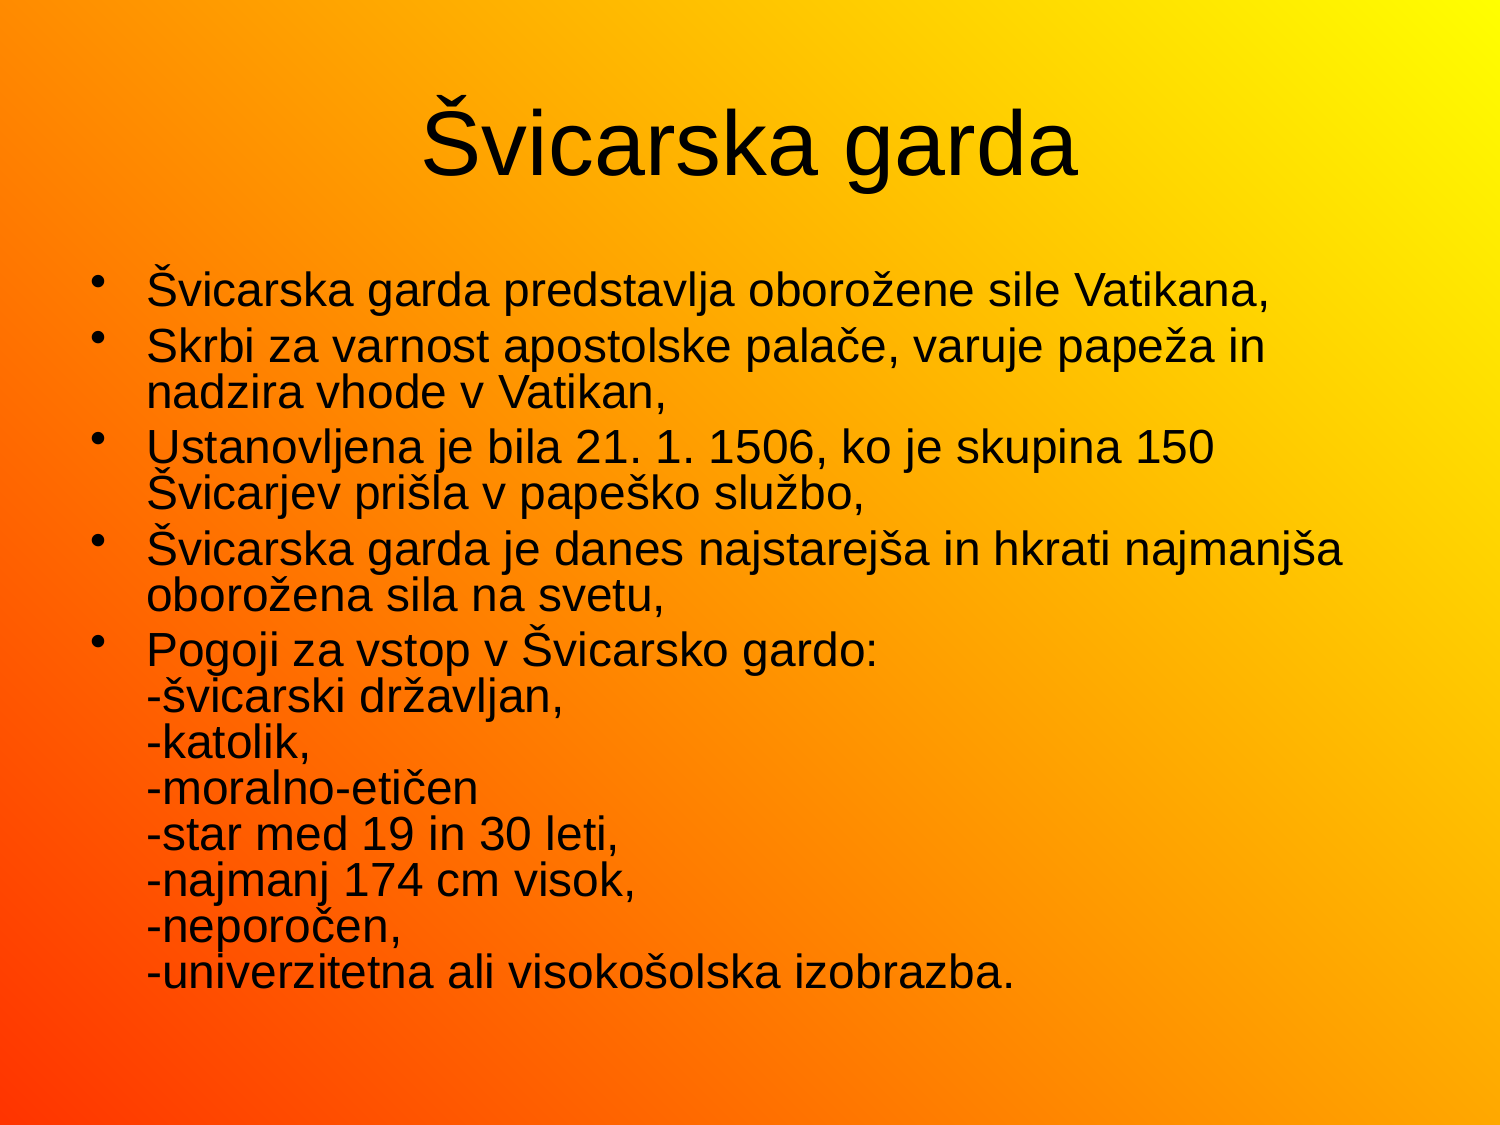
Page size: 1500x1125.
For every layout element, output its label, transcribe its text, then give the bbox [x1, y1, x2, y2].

title Švicarska garda [75, 45, 1425, 233]
list Švicarska garda predstavlja oborožene sile Vatikana, Skrbi za varnost apostolske palače, varuje papeža in nadzira vhode v Vatikan, Ustanovljena je bila 21. 1. 1506, ko je skupina 150 Švicarjev prišla v papeško službo, Švicarska garda je danes najstarejša in hkrati najmanjša oborožena sila na svetu, Pogoji za vstop v Švicarsko gardo: -švicarski državljan, -katolik, -moralno-etičen -star med 19 in 30 leti, -najmanj 174 cm visok, -neporočen, -univerzitetna ali visokošolska izobrazba. [75, 262, 1425, 1005]
